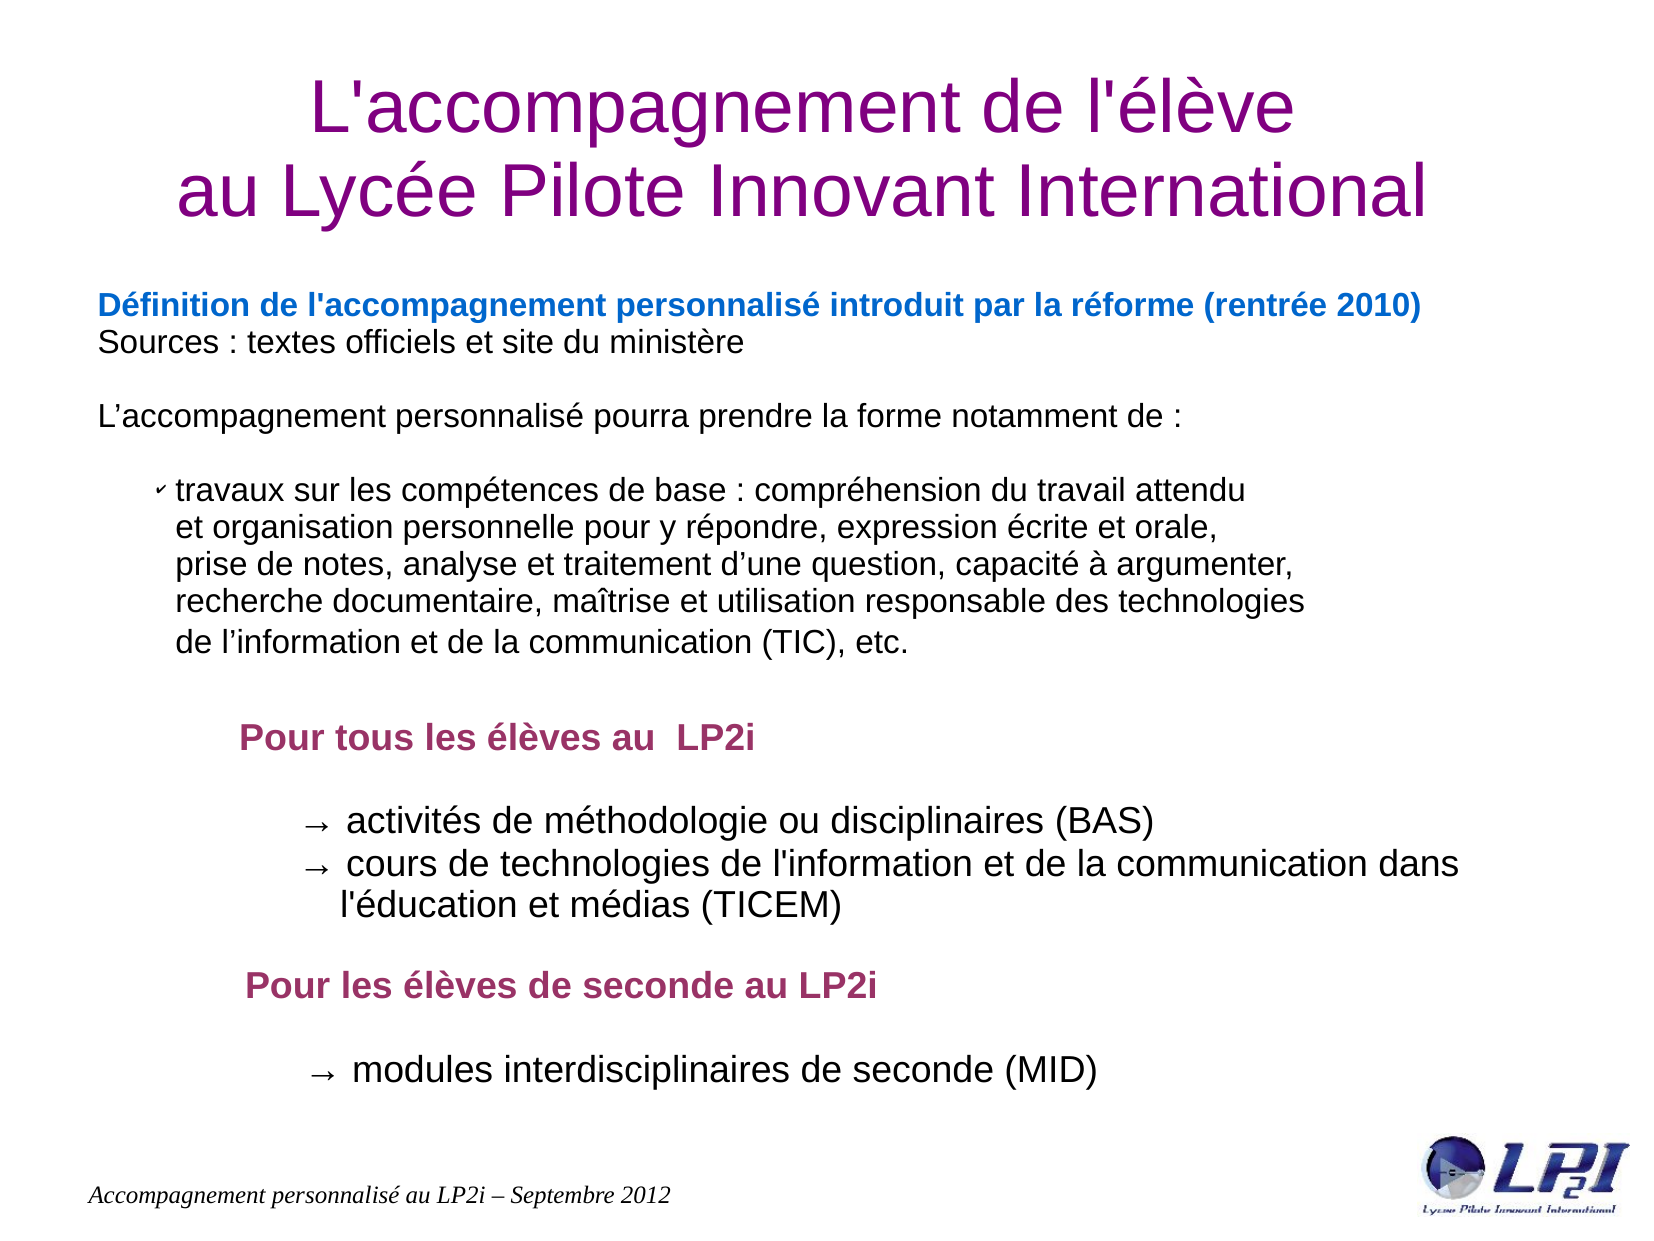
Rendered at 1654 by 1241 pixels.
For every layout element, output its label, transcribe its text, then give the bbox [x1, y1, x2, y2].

text_box Définition de l'accompagnement personnalisé introduit par la réforme (rentrée 2010) Sources : textes officiels et site du ministère L’accompagnement personnalisé pourra prendre la forme notamment de : travaux sur les compétences de base : compréhension du travail attendu et organisation personnelle pour y répondre, expression écrite et orale, prise de notes, analyse et traitement d’une question, capacité à argumenter, recherche documentaire, maîtrise et utilisation responsable des technologies de l’information et de la communication (TIC), etc. [82, 279, 1625, 721]
text_box Pour tous les élèves au LP2i → activités de méthodologie ou disciplinaires (BAS) → cours de technologies de l'information et de la communication dans l'éducation et médias (TICEM) [224, 708, 1524, 935]
title L'accompagnement de l'élève au Lycée Pilote Innovant International [59, 64, 1548, 233]
picture [1417, 1133, 1630, 1217]
text_box Pour les élèves de seconde au LP2i → modules interdisciplinaires de seconde (MID) [230, 956, 1182, 1099]
